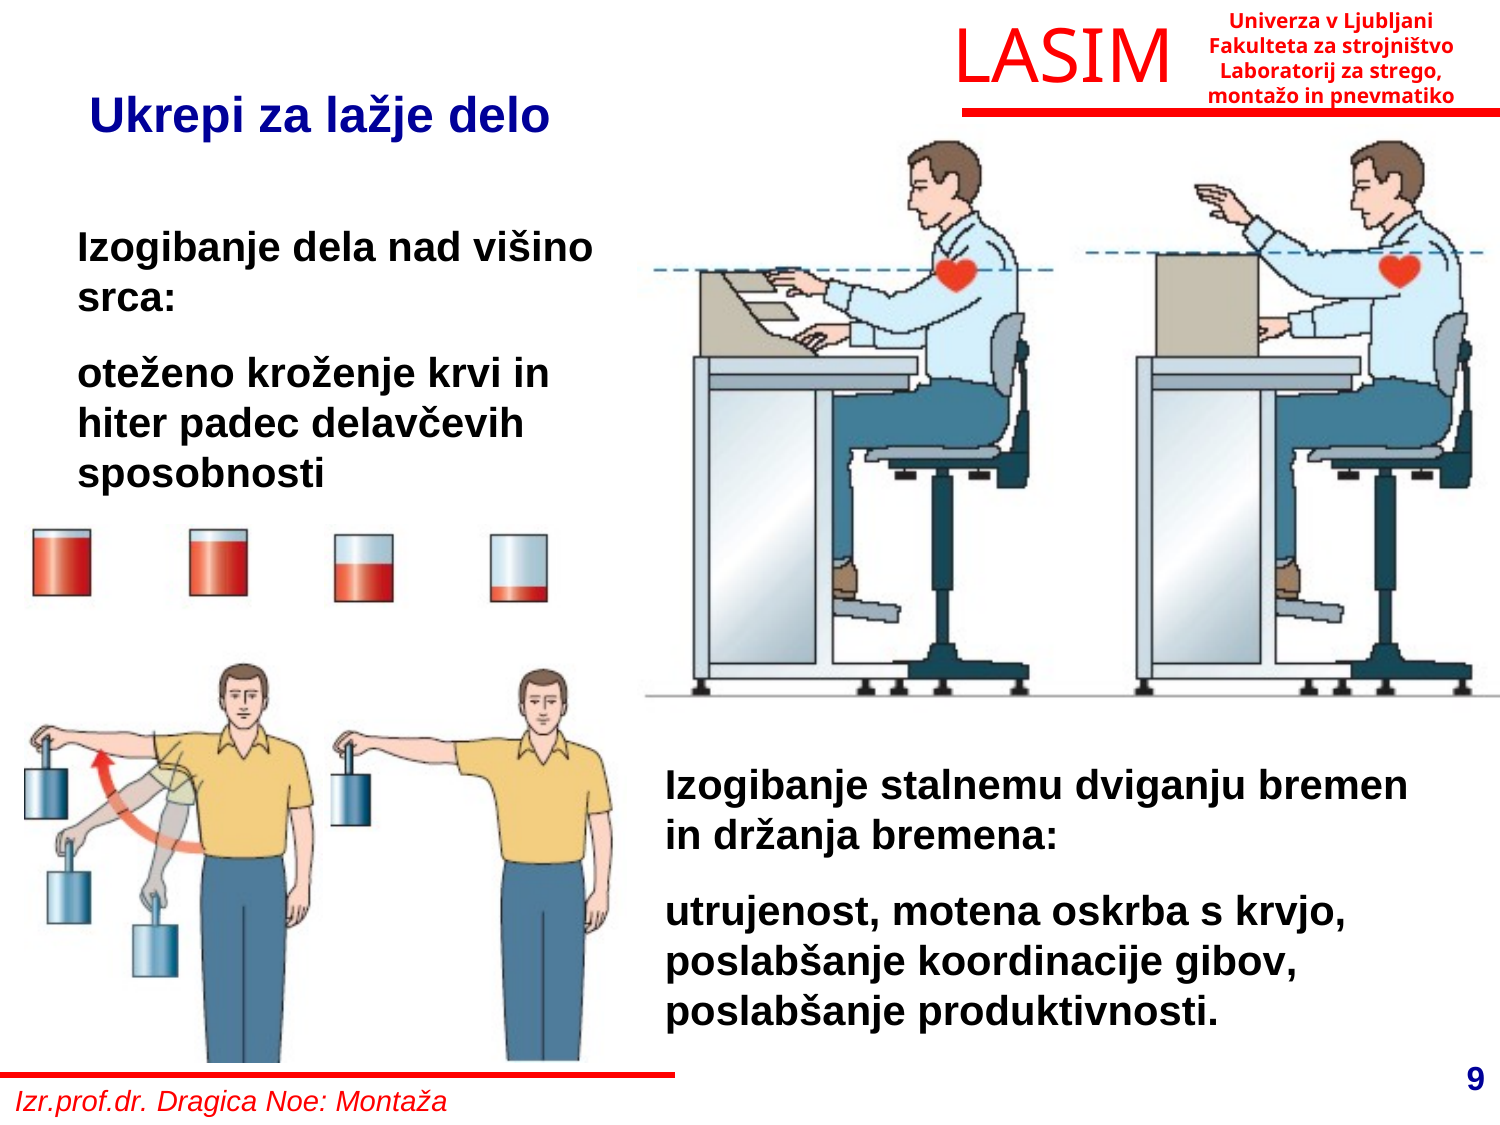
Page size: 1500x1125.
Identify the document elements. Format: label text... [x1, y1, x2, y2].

picture [24, 524, 323, 1063]
text_box Izogibanje stalnemu dviganju bremen in držanja bremena: utrujenost, motena oskrba s krvjo, poslabšanje koordinacije gibov, poslabšanje produktivnosti. [650, 750, 1463, 1042]
text_box Ukrepi za lažje delo [75, 74, 976, 151]
picture [637, 124, 1500, 713]
picture [324, 524, 627, 1063]
text_box Izogibanje dela nad višino srca: oteženo kroženje krvi in hiter padec delavčevih sposobnosti [62, 212, 637, 505]
